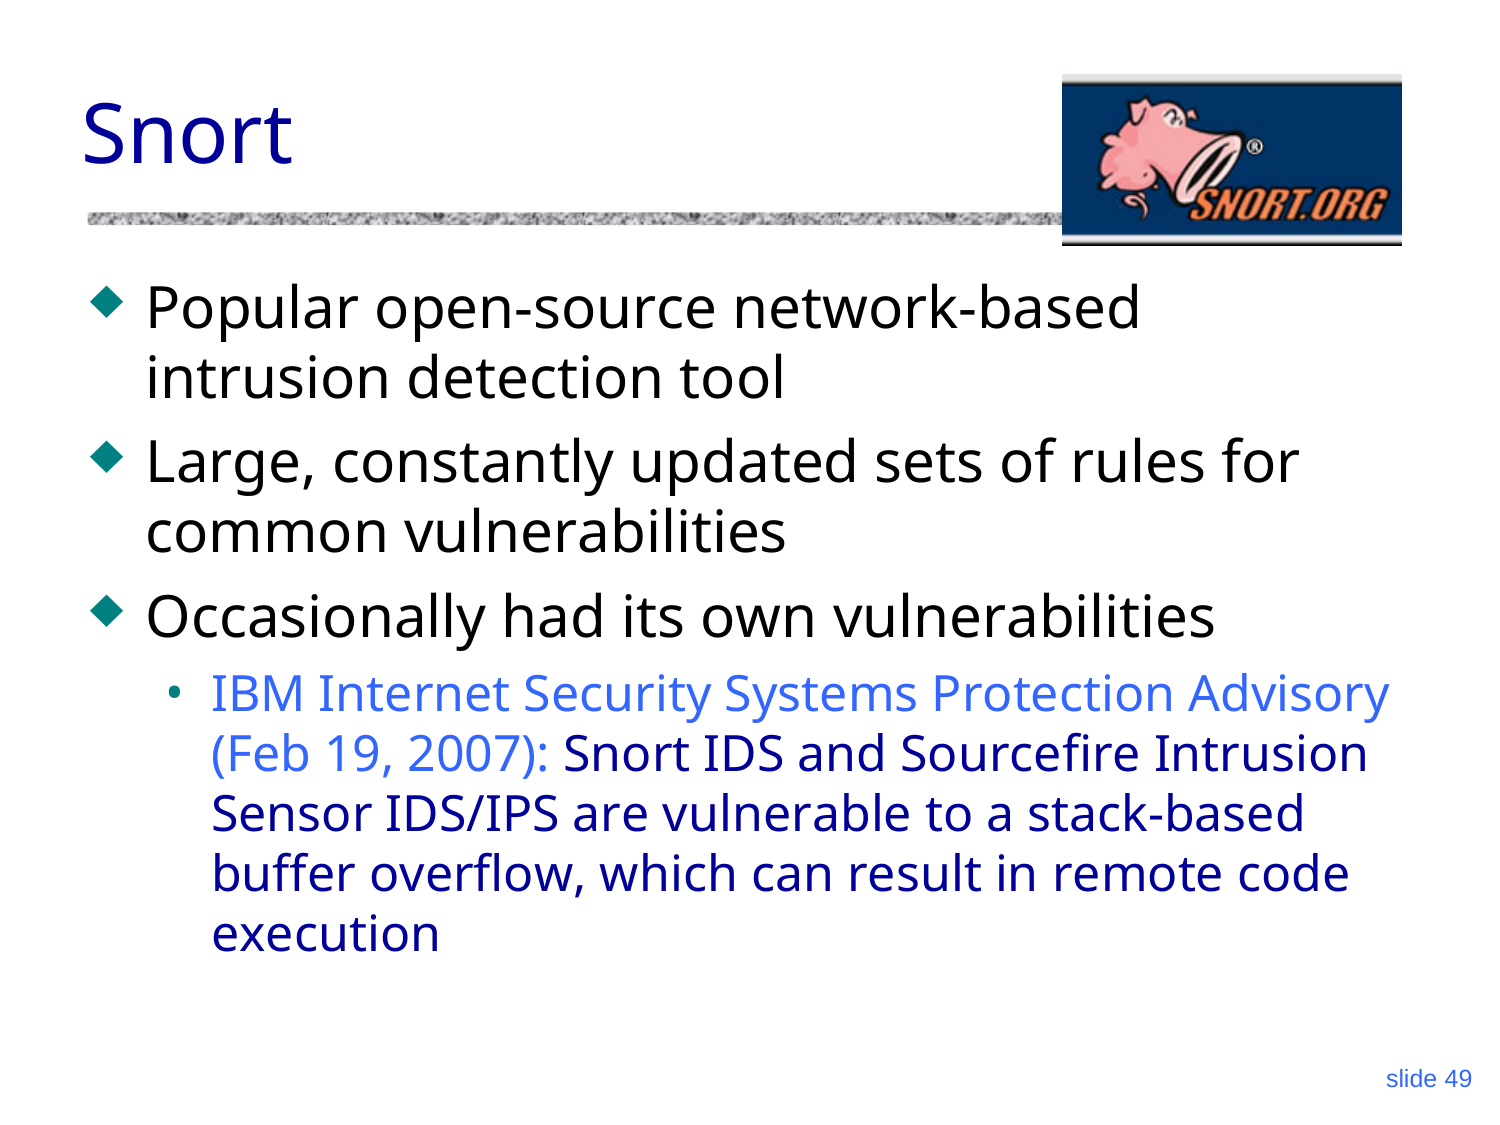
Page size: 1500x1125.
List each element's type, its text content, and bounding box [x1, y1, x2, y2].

text_box Popular open-source network-based intrusion detection tool Large, constantly updated sets of rules for common vulnerabilities Occasionally had its own vulnerabilities IBM Internet Security Systems Protection Advisory (Feb 19, 2007): Snort IDS and Sourcefire Intrusion Sensor IDS/IPS are vulnerable to a stack-based buffer overflow, which can result in remote code execution [74, 262, 1417, 1075]
text_box slide <number> [1174, 1025, 1488, 1101]
text_box Snort [66, 37, 1342, 188]
picture [87, 74, 1402, 246]
